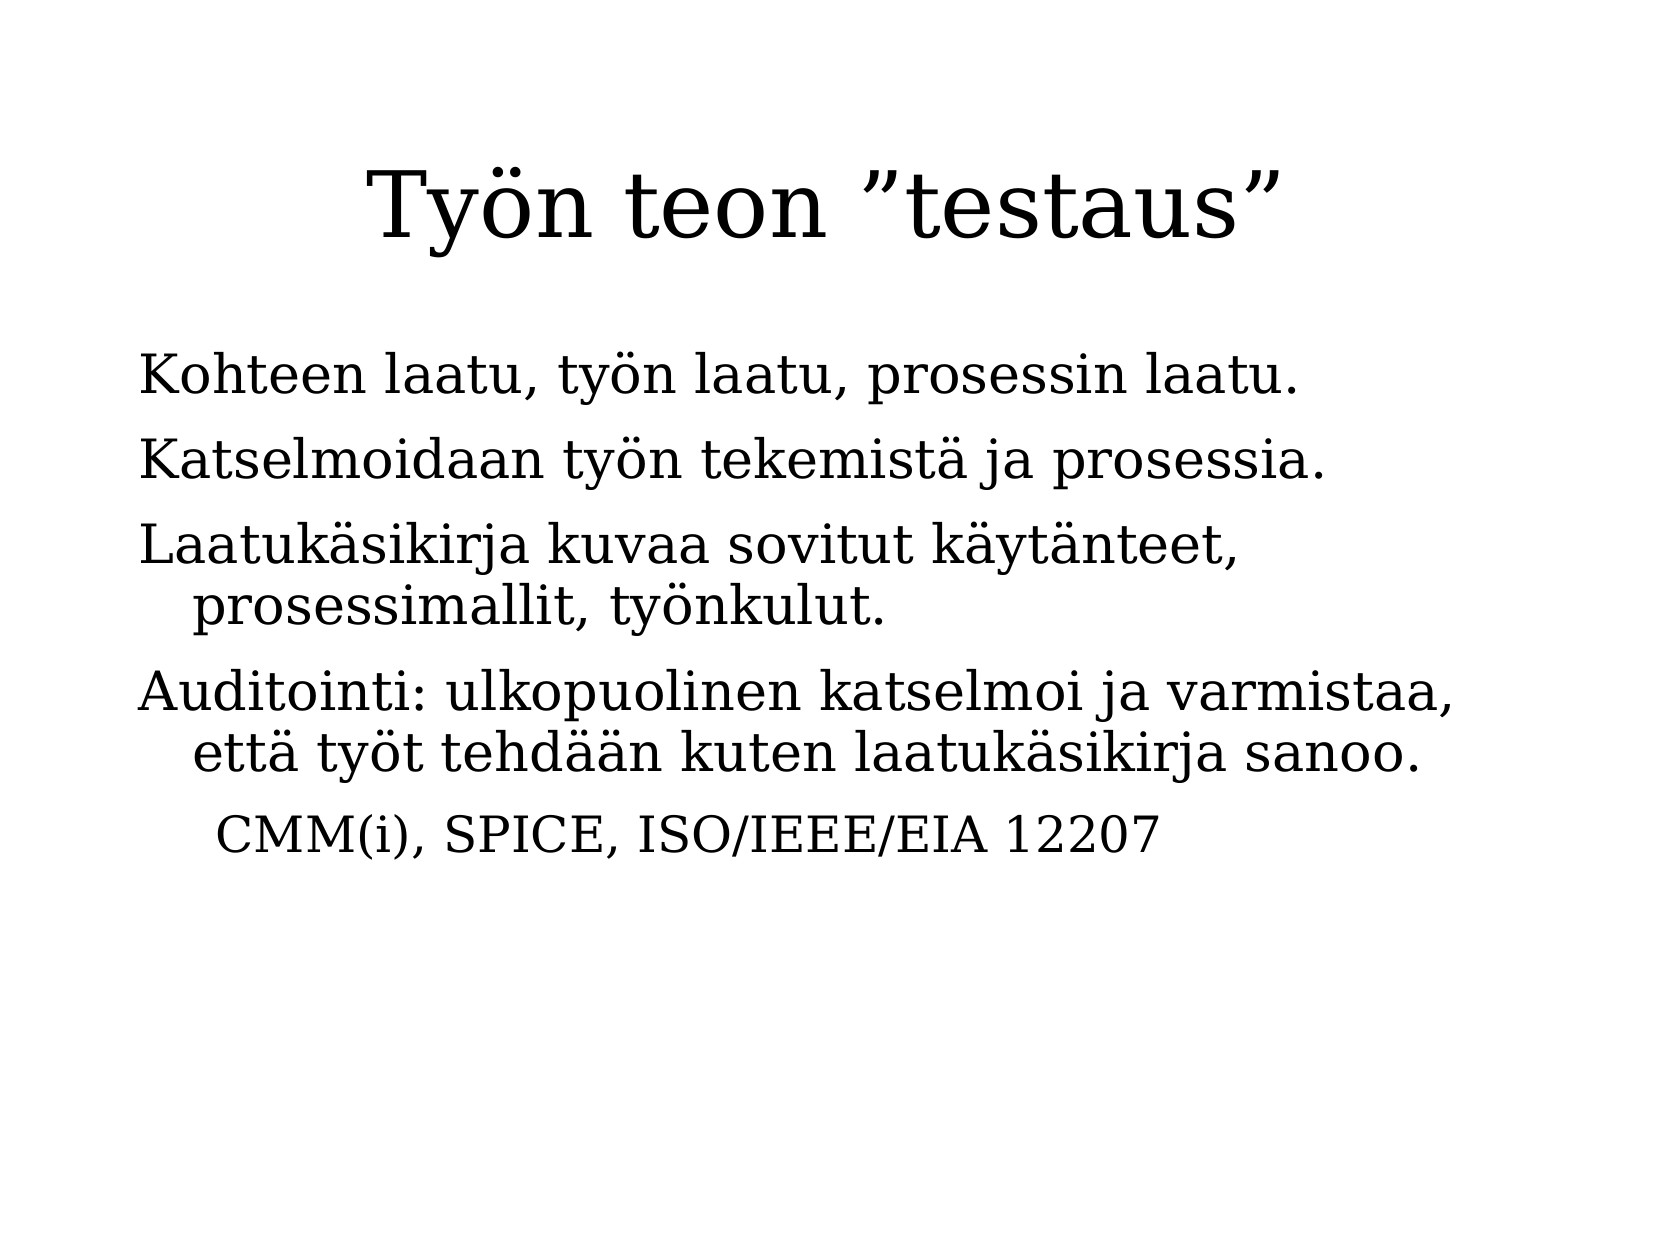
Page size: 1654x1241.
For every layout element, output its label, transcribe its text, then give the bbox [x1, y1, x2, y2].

list Kohteen laatu, työn laatu, prosessin laatu. Katselmoidaan työn tekemistä ja prosessia. Laatukäsikirja kuvaa sovitut käytänteet, prosessimallit, työnkulut. Auditointi: ulkopuolinen katselmoi ja varmistaa, että työt tehdään kuten laatukäsikirja sanoo. CMM(i), SPICE, ISO/IEEE/EIA 12207 [121, 344, 1534, 1112]
title Työn teon ”testaus” [121, 106, 1534, 306]
